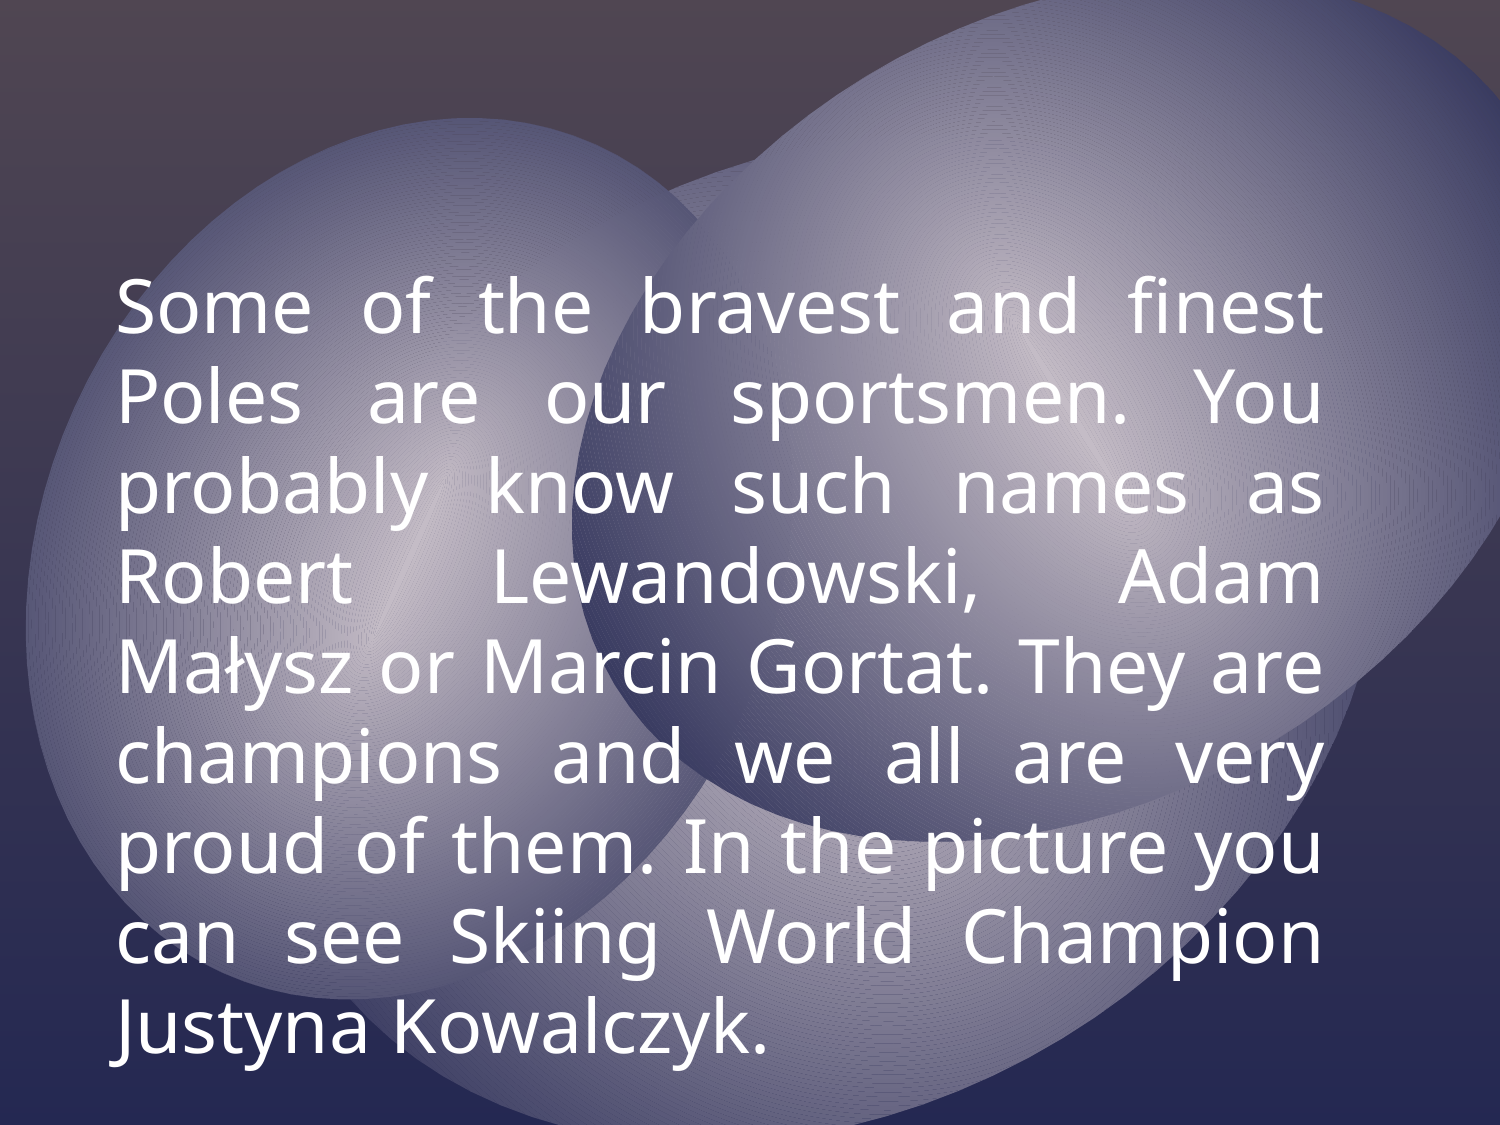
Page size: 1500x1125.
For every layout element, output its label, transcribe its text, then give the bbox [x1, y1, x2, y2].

text_box Some of the bravest and finest Poles are our sportsmen. You probably know such names as Robert Lewandowski, Adam Małysz or Marcin Gortat. They are champions and we all are very proud of them. In the picture you can see Skiing World Champion Justyna Kowalczyk. [100, 243, 1341, 1077]
